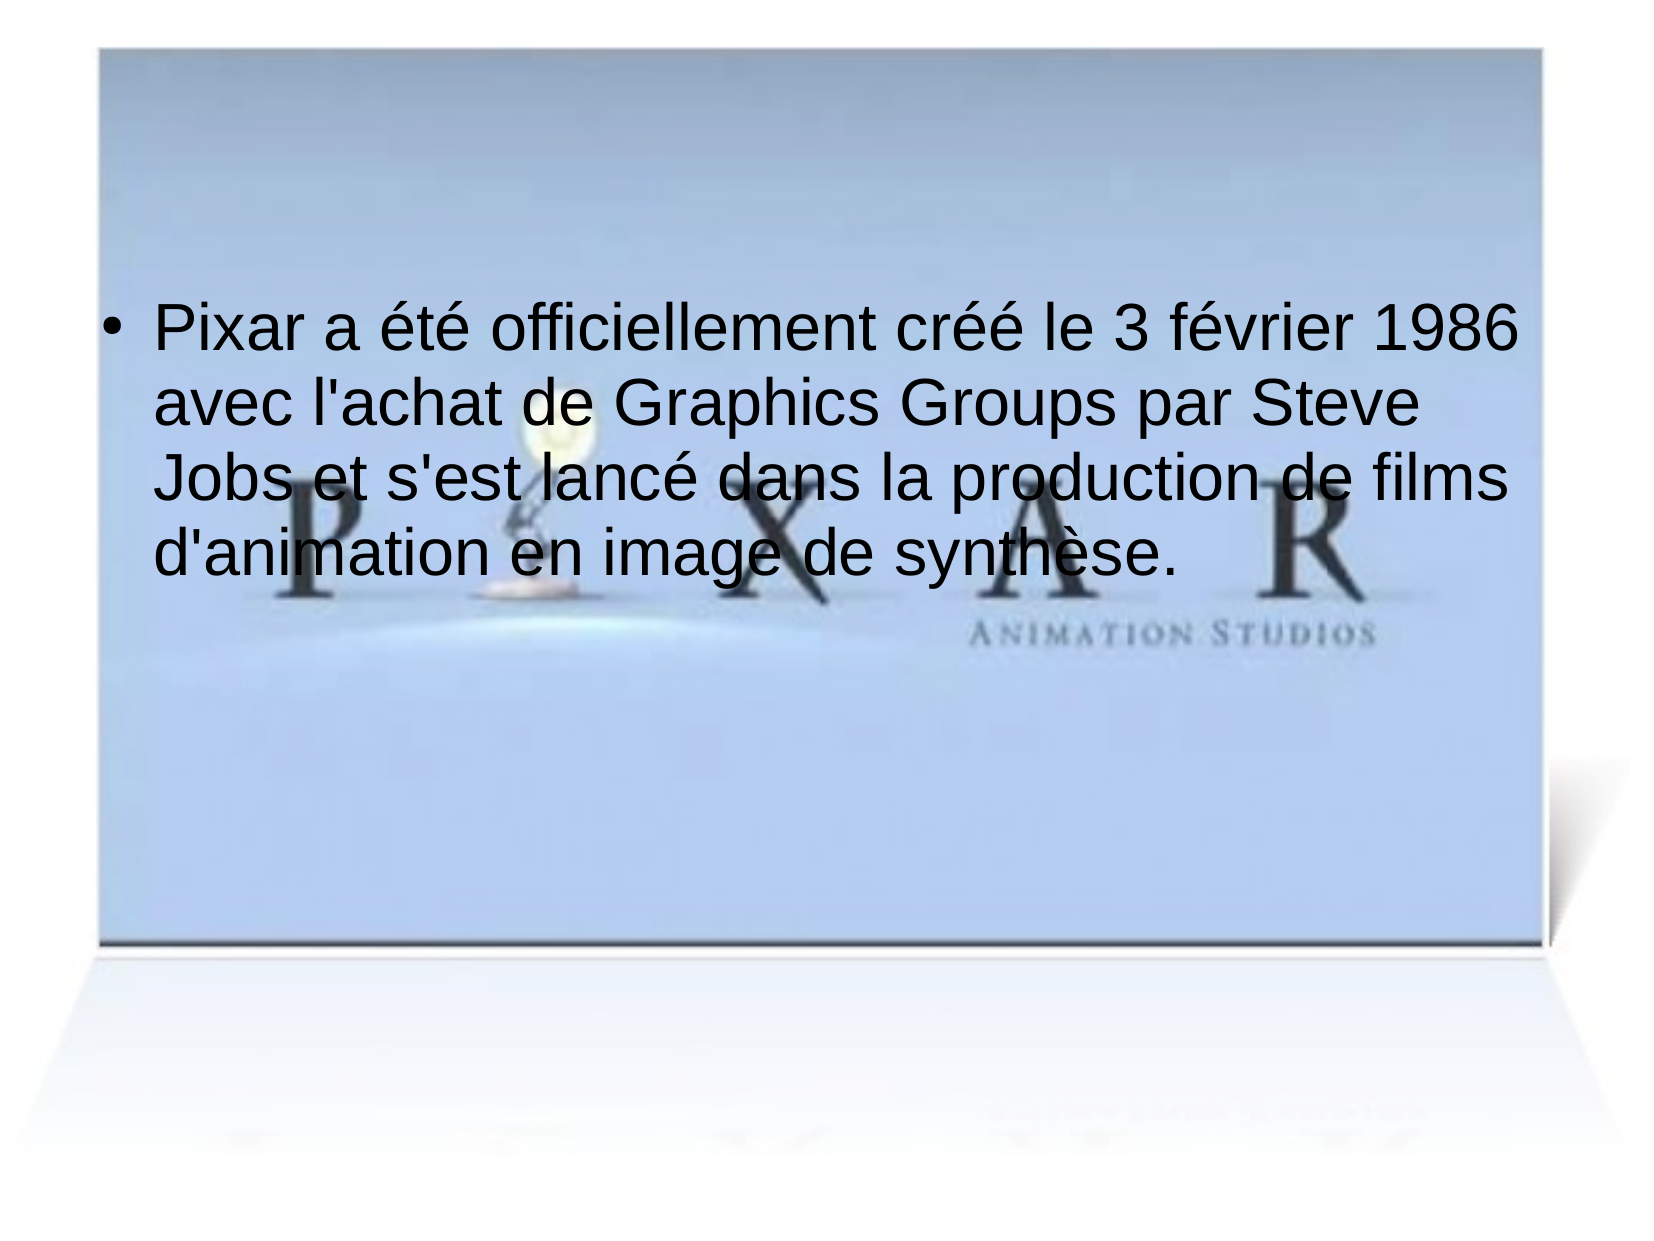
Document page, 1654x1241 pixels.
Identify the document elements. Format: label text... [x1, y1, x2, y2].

list Pixar a été officiellement créé le 3 février 1986 avec l'achat de Graphics Groups par Steve Jobs et s'est lancé dans la production de films d'animation en image de synthèse. [82, 290, 1571, 1109]
picture [13, 47, 1630, 1158]
